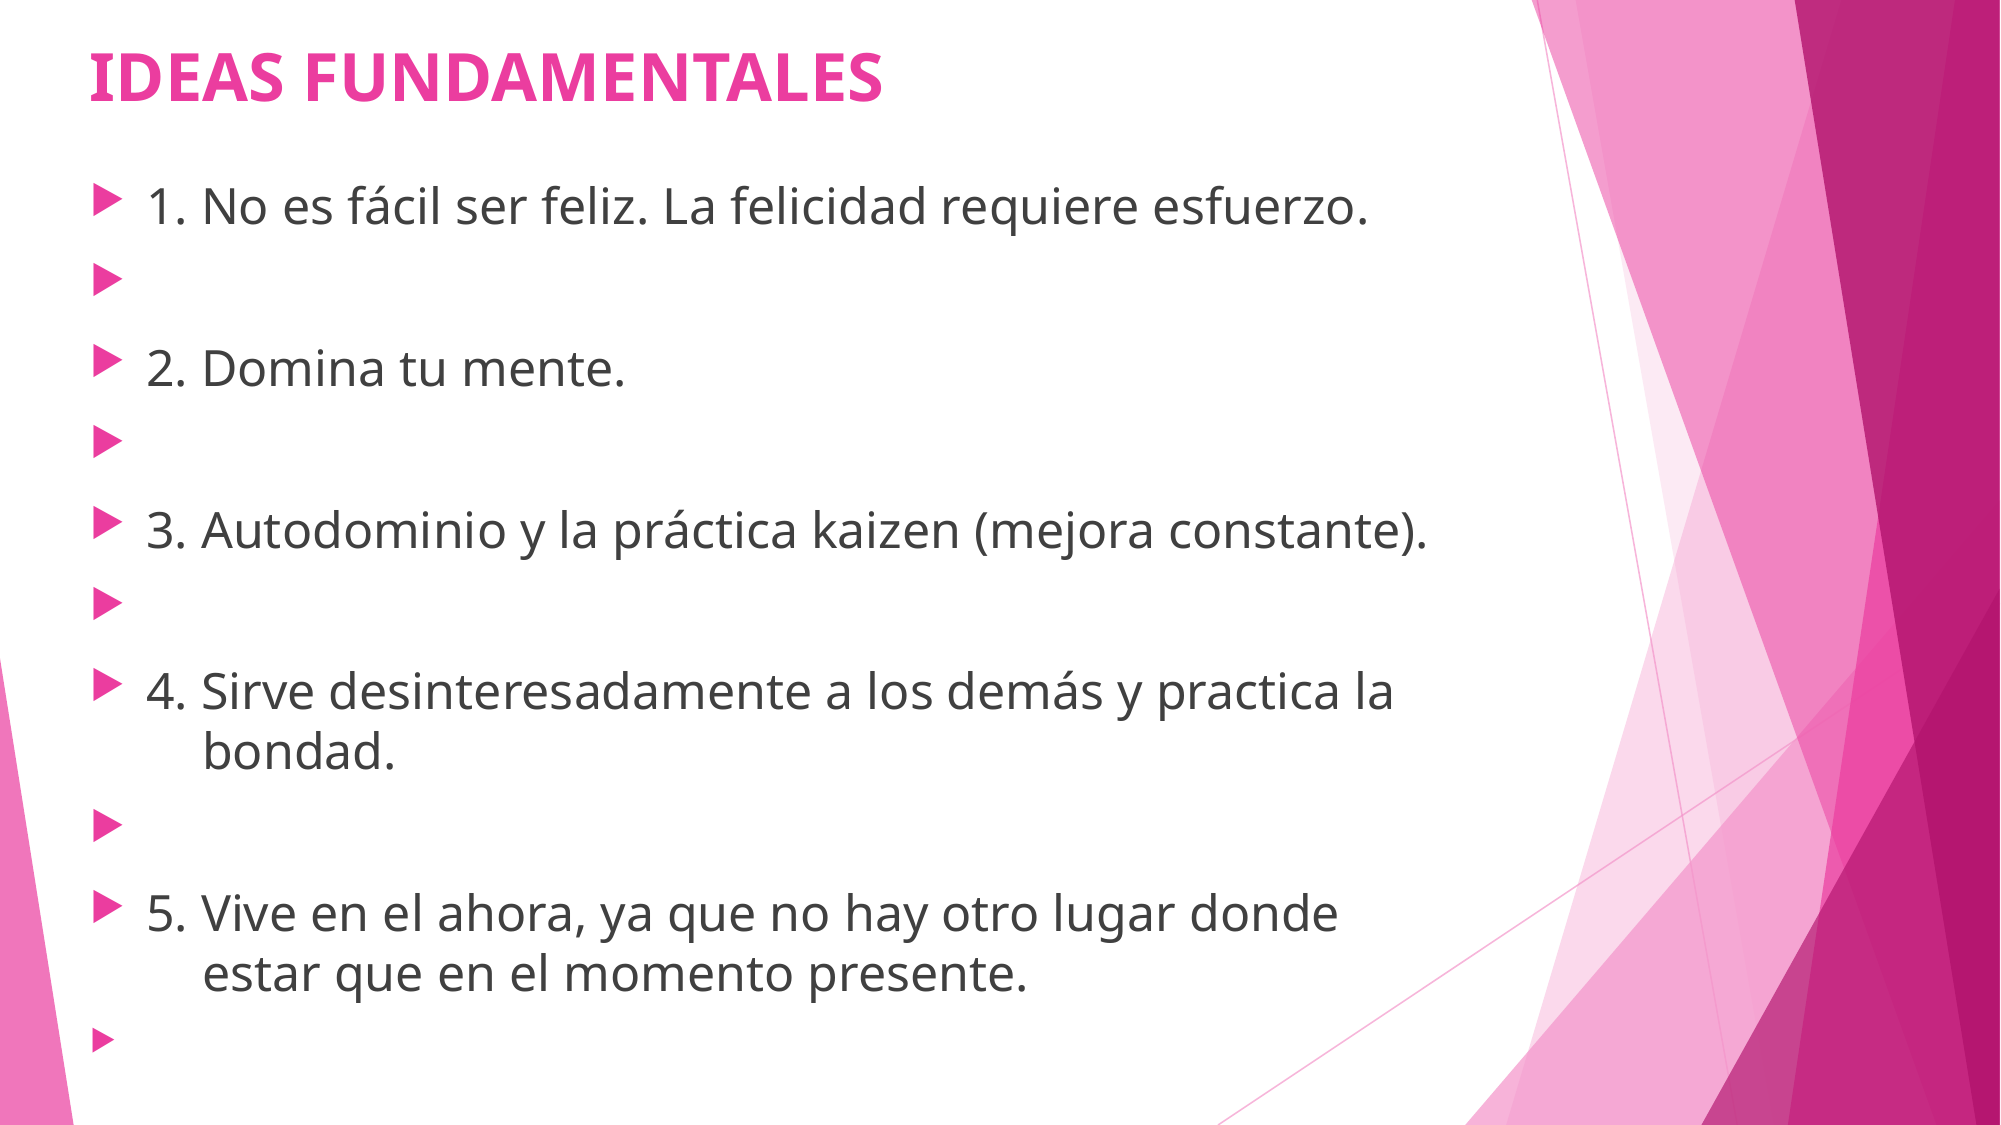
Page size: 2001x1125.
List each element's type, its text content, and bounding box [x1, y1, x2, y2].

title IDEAS FUNDAMENTALES [74, 27, 1485, 167]
list 1. No es fácil ser feliz. La felicidad requiere esfuerzo. 2. Domina tu mente. 3. Autodominio y la práctica kaizen (mejora constante). 4. Sirve desinteresadamente a los demás y practica la bondad. 5. Vive en el ahora, ya que no hay otro lugar donde estar que en el momento presente. [74, 167, 1485, 1098]
